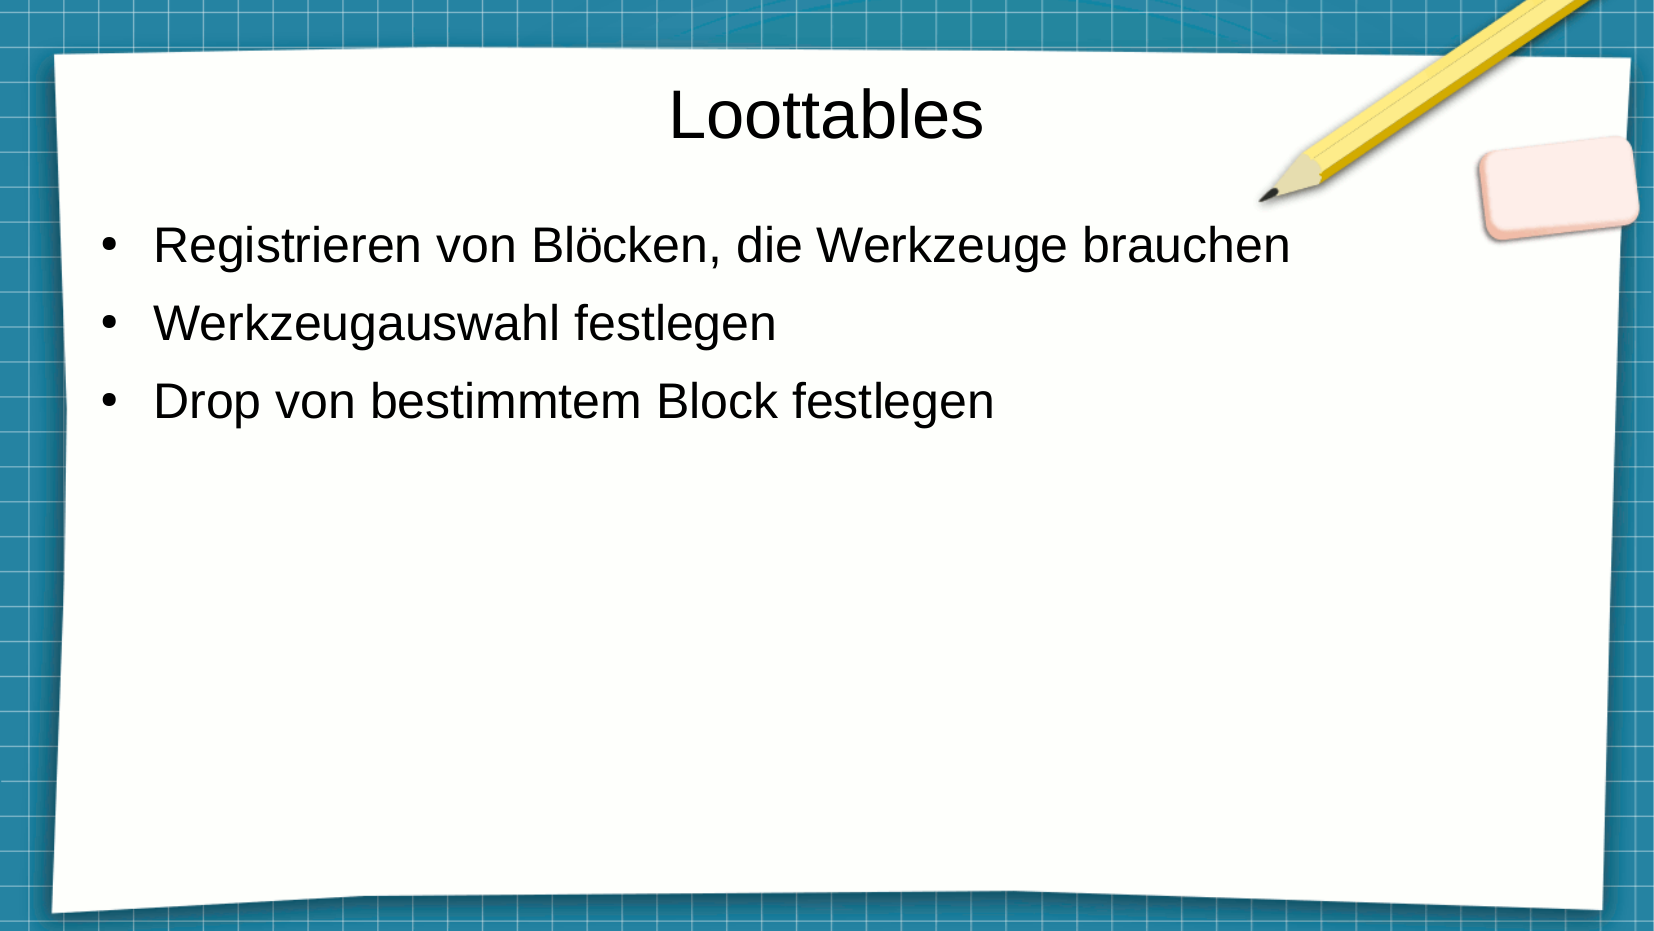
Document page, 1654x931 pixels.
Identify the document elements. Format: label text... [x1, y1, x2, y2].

picture [0, 0, 1654, 931]
list Registrieren von Blöcken, die Werkzeuge brauchen Werkzeugauswahl festlegen Drop von bestimmtem Block festlegen [82, 217, 1571, 758]
title Loottables [82, 37, 1571, 193]
